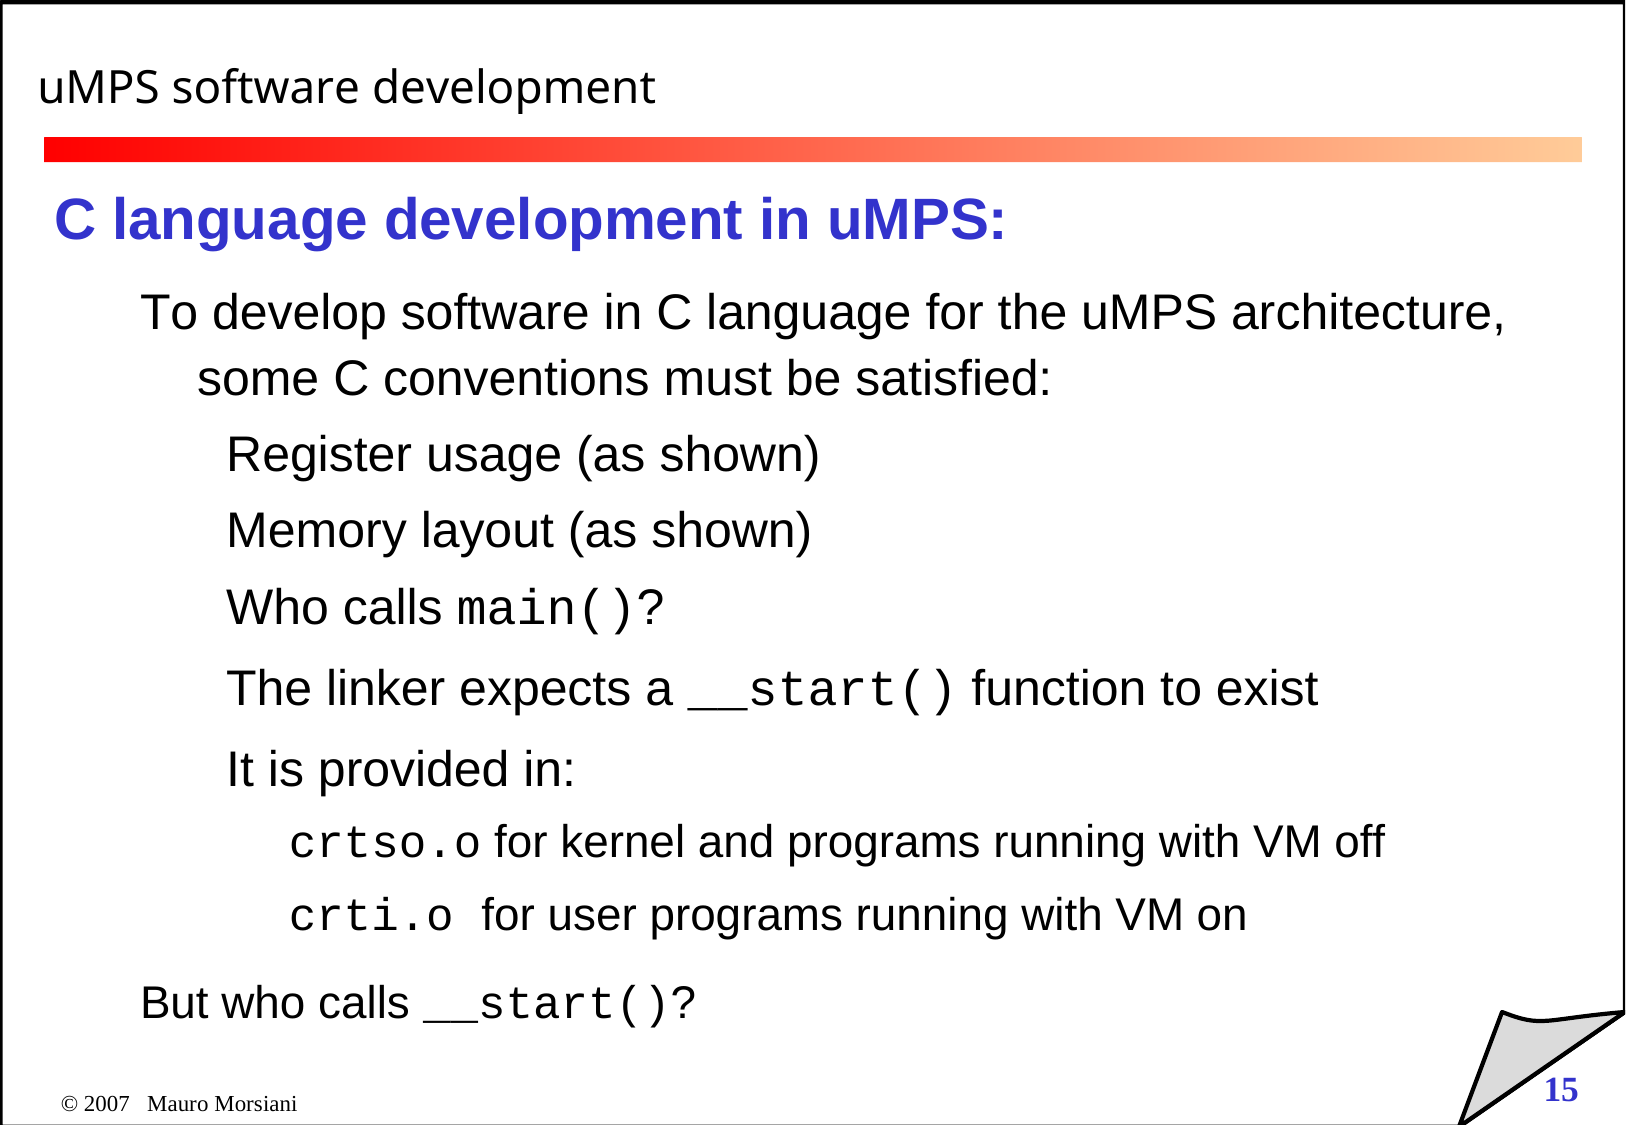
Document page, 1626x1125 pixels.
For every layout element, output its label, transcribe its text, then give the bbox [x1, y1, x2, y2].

title uMPS software development [37, 44, 1588, 131]
list C language development in uMPS: To develop software in C language for the uMPS architecture, some C conventions must be satisfied: Register usage (as shown) Memory layout (as shown) Who calls main()? The linker expects a __start() function to exist It is provided in: crtso.o for kernel and programs running with VM off crti.o for user programs running with VM on But who calls __start()? [54, 187, 1571, 1125]
